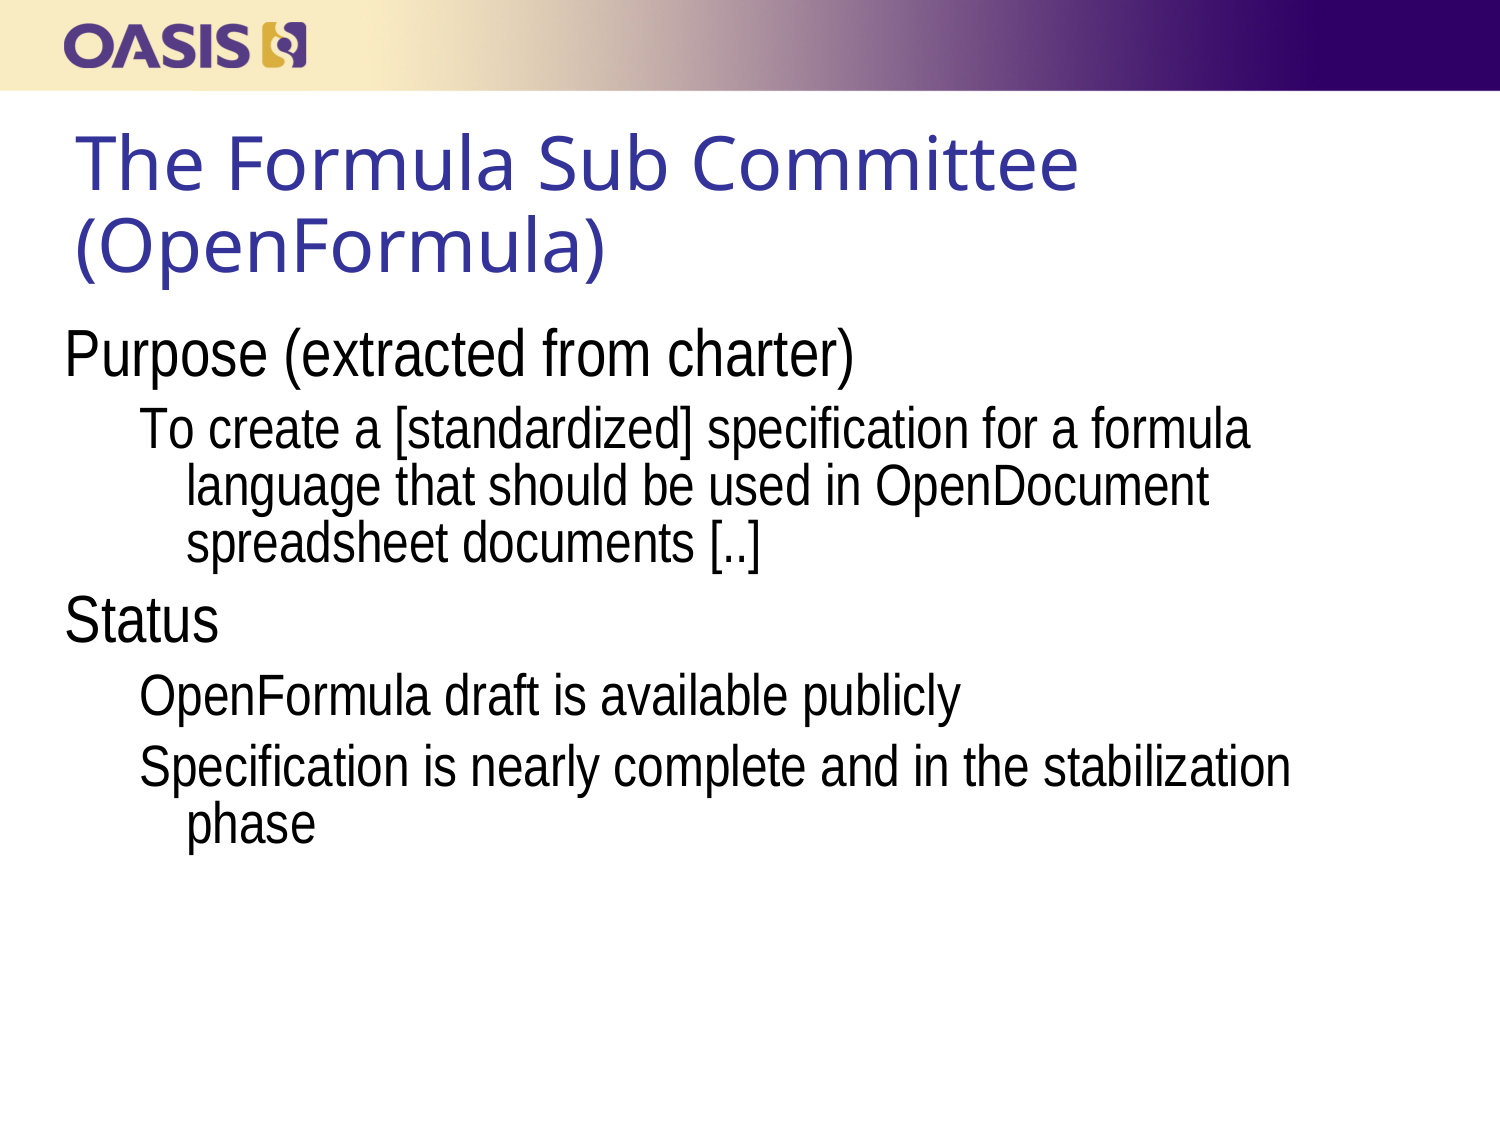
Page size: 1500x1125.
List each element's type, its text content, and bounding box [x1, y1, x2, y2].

title The Formula Sub Committee (OpenFormula) [75, 111, 1438, 303]
list Purpose (extracted from charter) To create a [standardized] specification for a formula language that should be used in OpenDocument spreadsheet documents [..] Status OpenFormula draft is available publicly Specification is nearly complete and in the stabilization phase [64, 323, 1402, 1049]
picture [0, 0, 1500, 1125]
